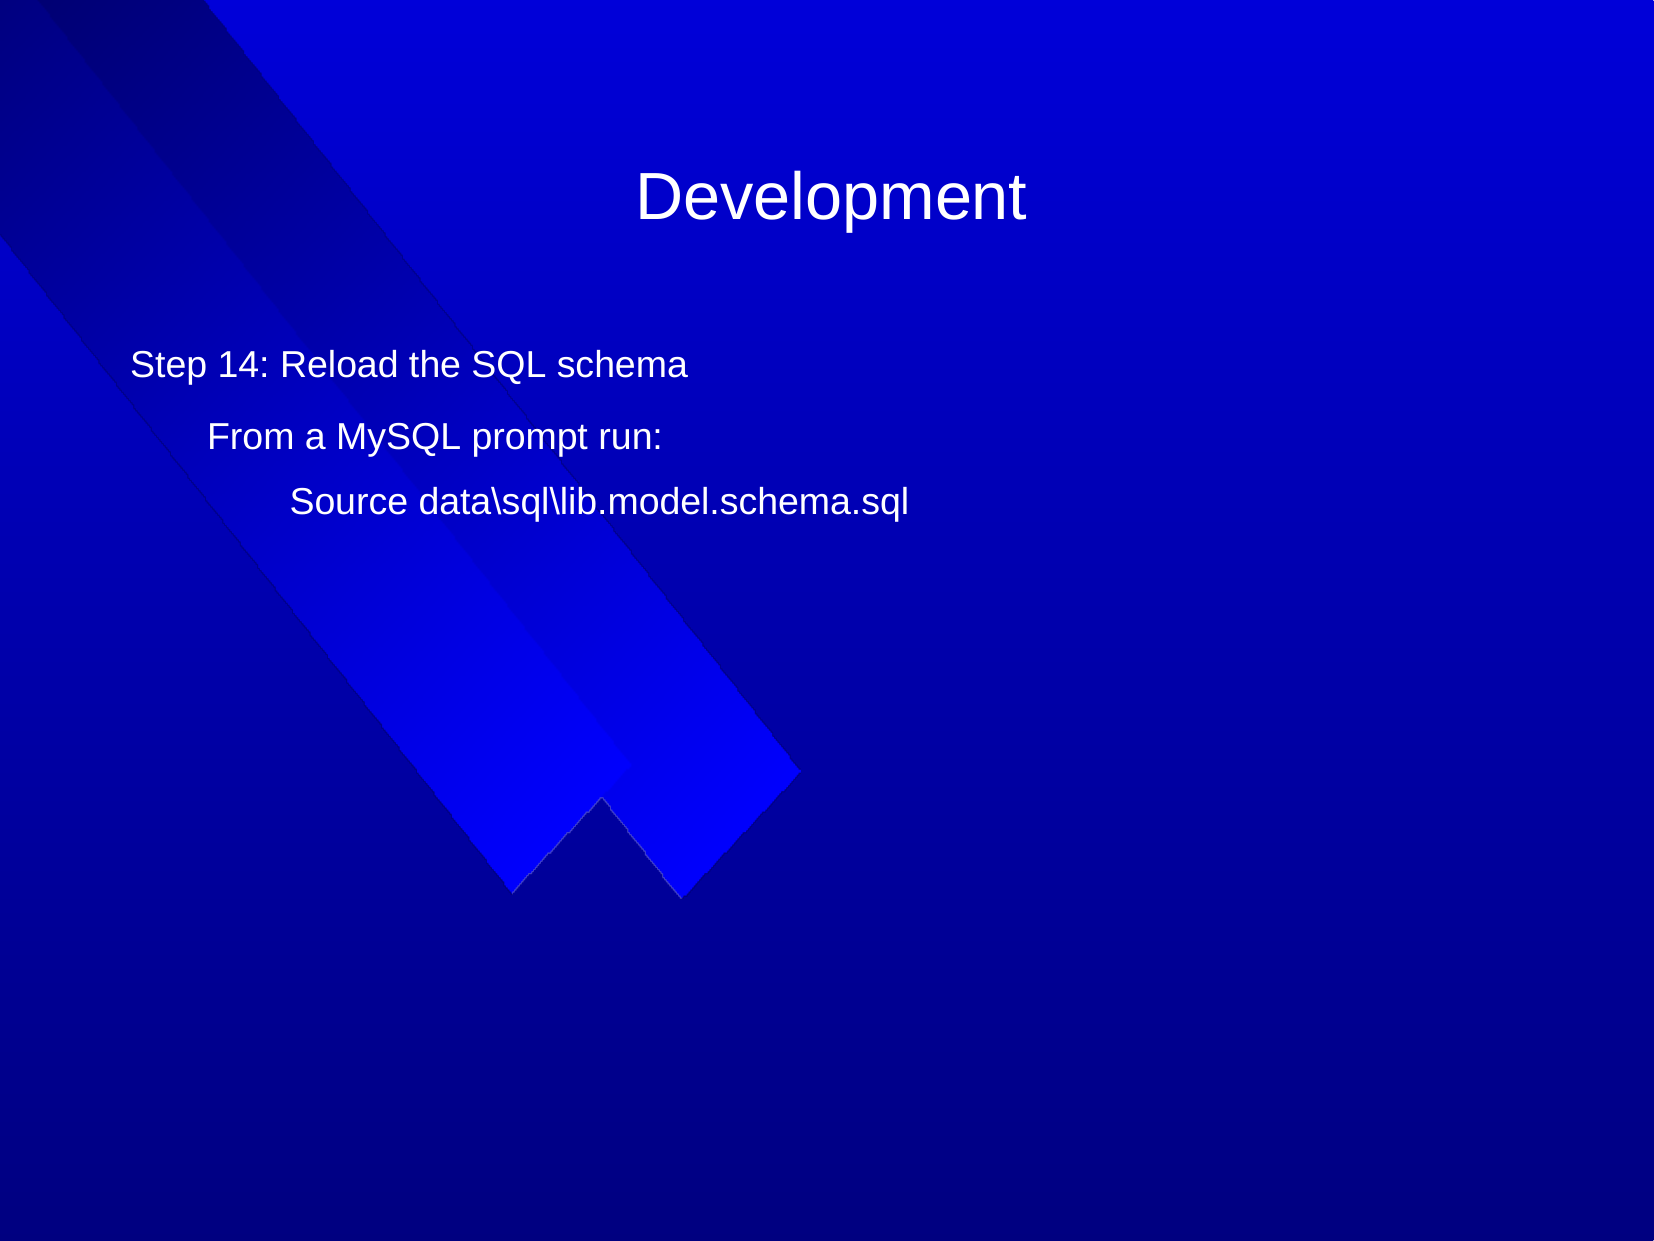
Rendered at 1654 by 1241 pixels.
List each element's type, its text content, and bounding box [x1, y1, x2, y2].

title Development [125, 92, 1538, 301]
list Step 14: Reload the SQL schema From a MySQL prompt run: Source data\sql\lib.model.schema.sql [112, 343, 1525, 1126]
